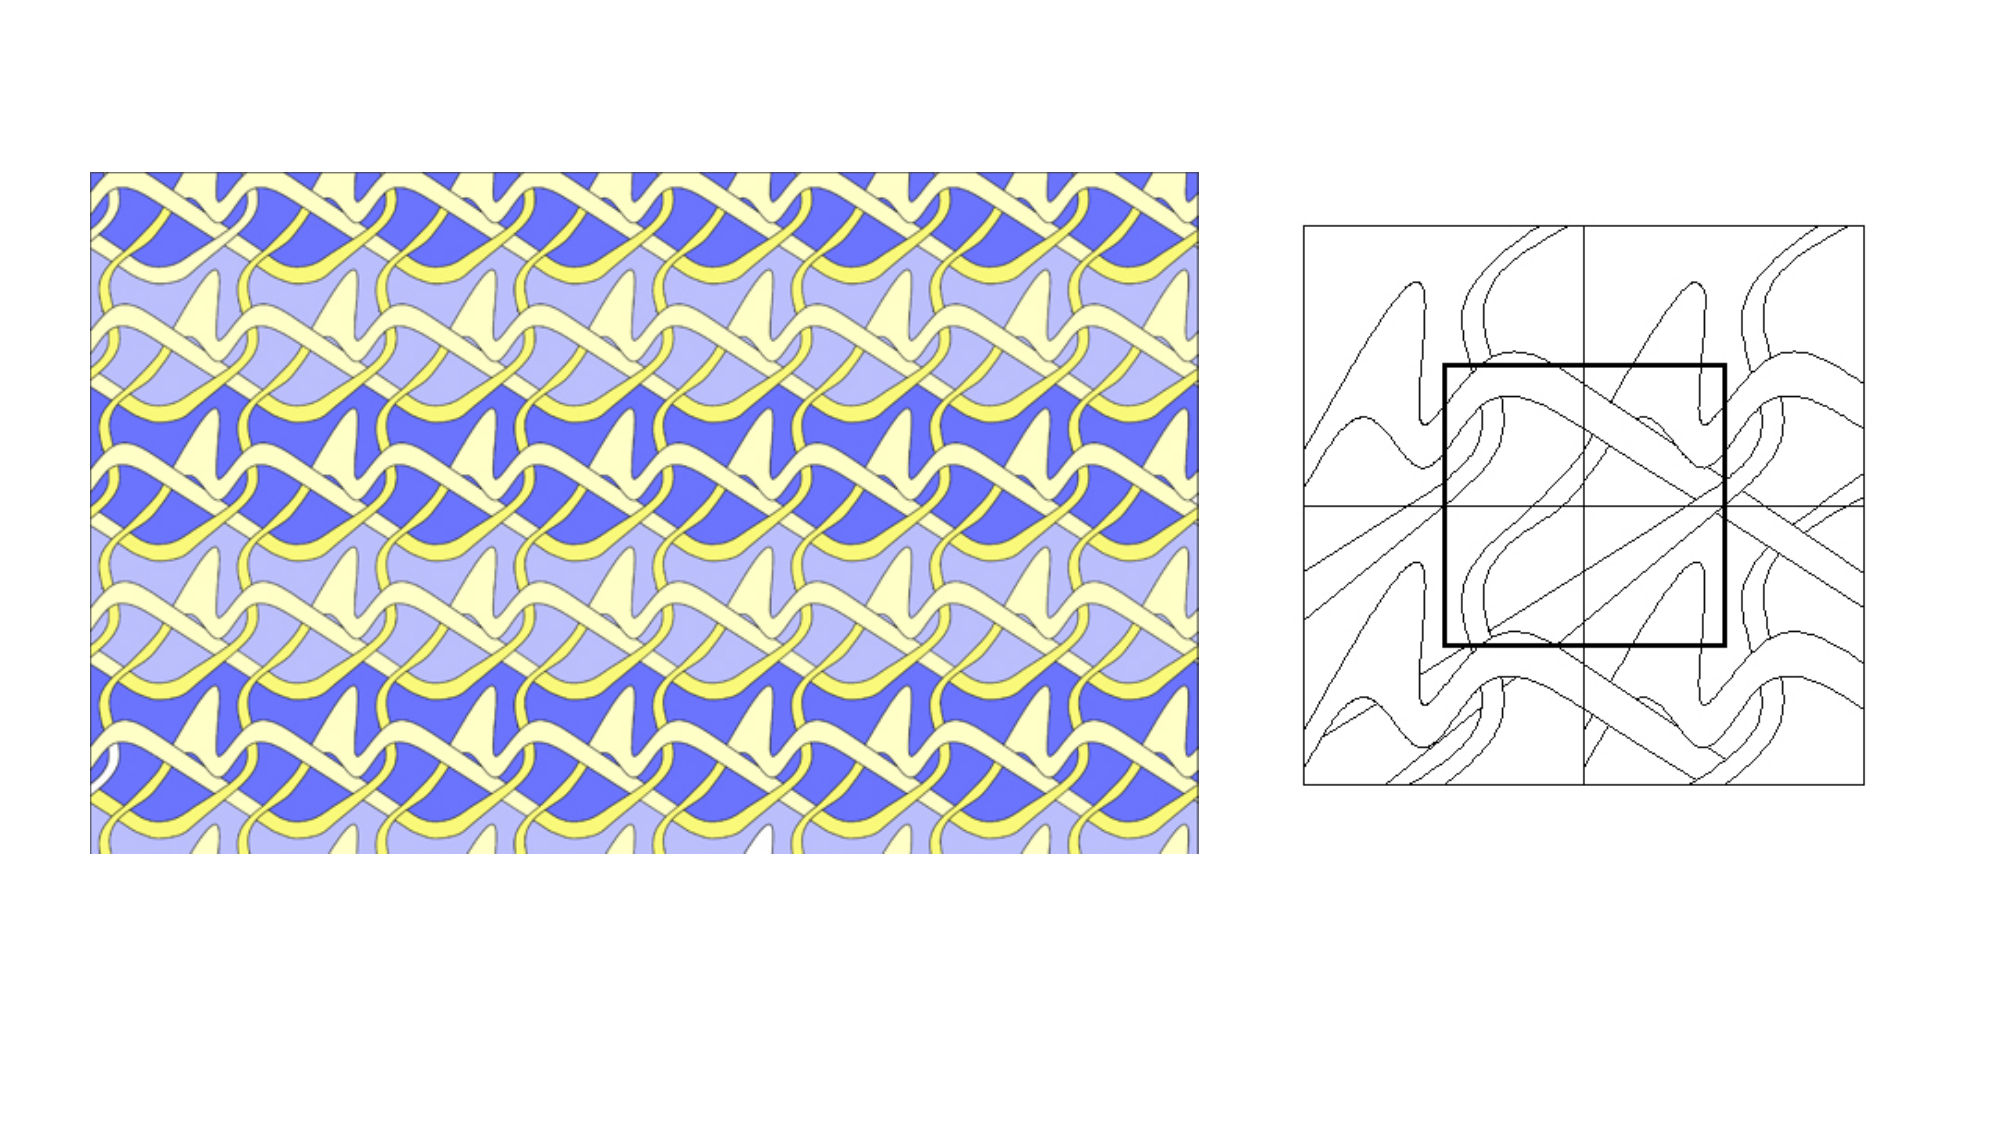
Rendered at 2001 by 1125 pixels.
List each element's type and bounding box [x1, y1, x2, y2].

picture [90, 172, 1199, 855]
picture [1283, 216, 1887, 811]
